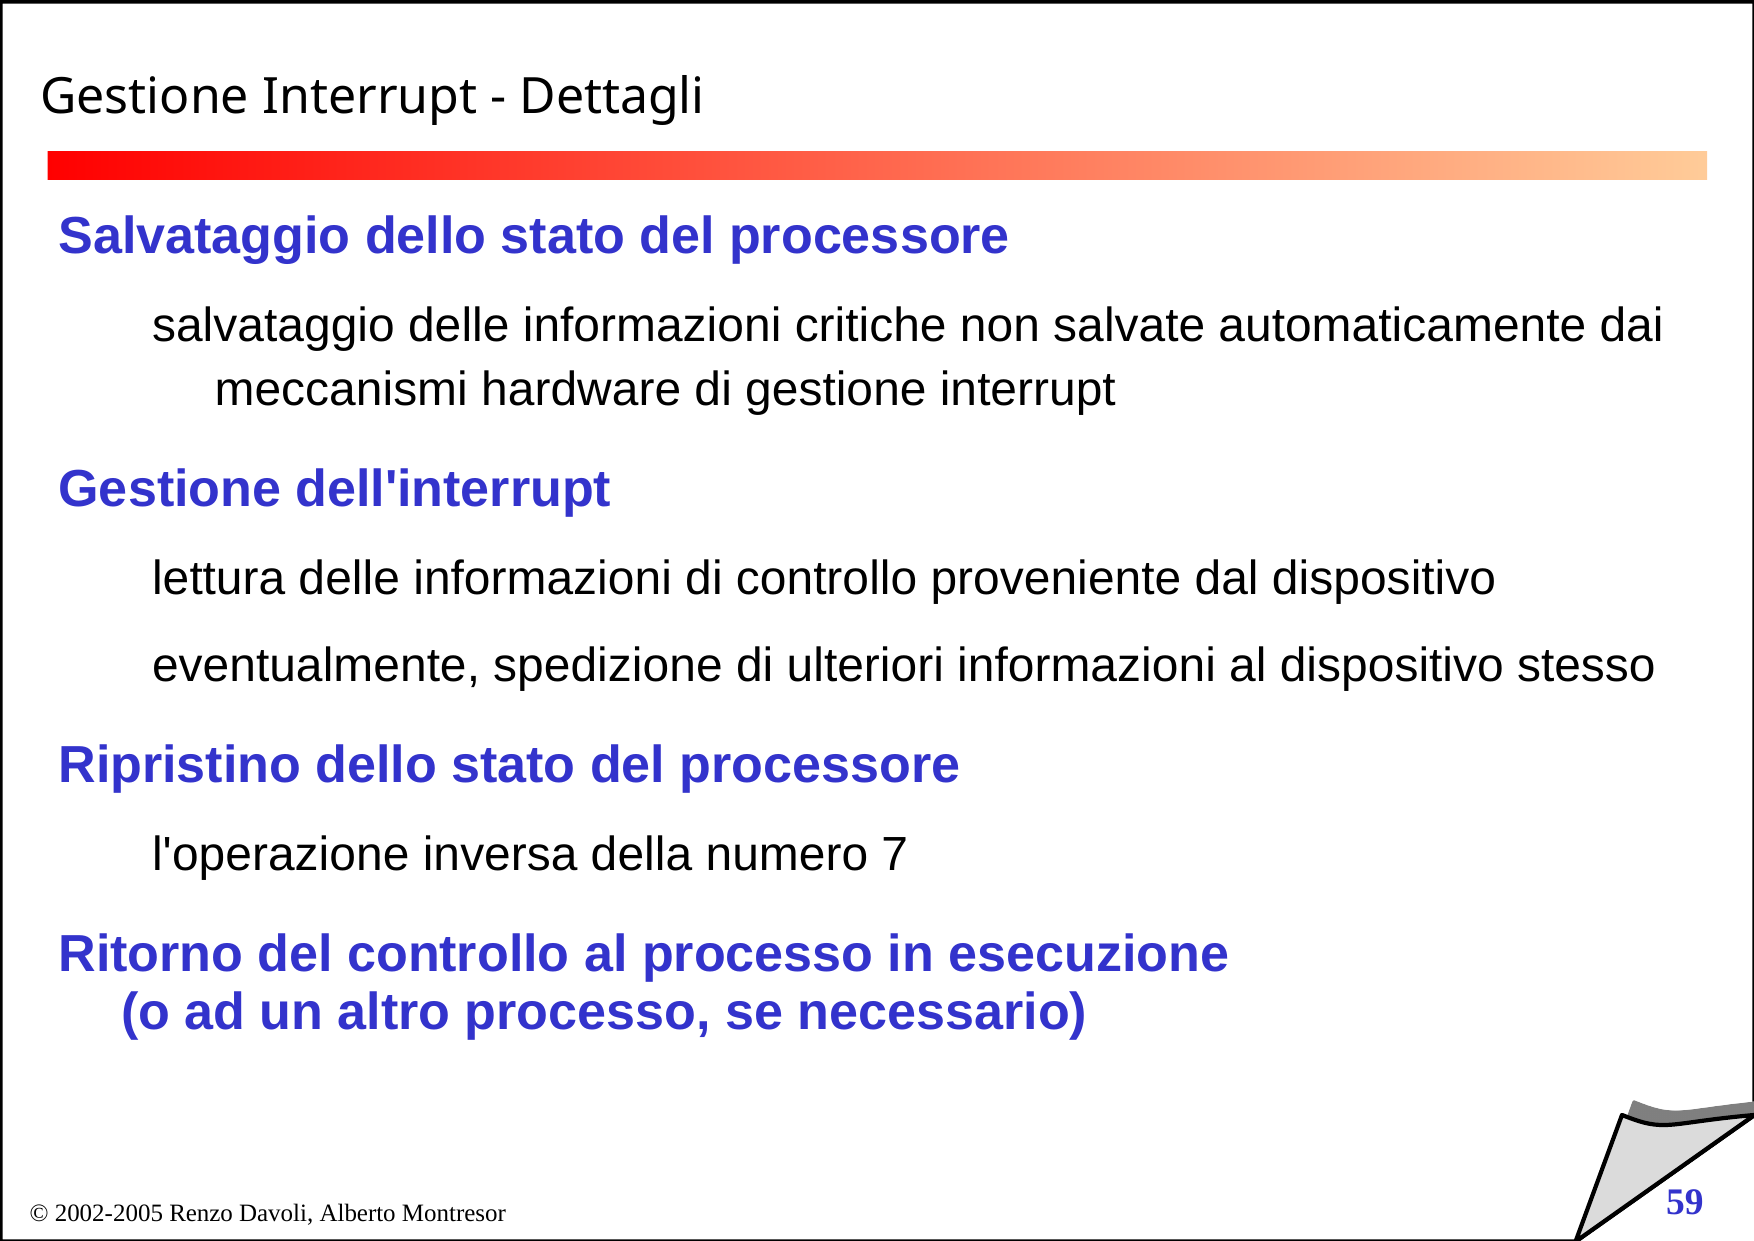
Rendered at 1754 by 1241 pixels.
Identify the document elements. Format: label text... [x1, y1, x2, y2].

title Gestione Interrupt - Dettagli [40, 49, 1714, 144]
list Salvataggio dello stato del processore salvataggio delle informazioni critiche non salvate automaticamente dai meccanismi hardware di gestione interrupt Gestione dell'interrupt lettura delle informazioni di controllo proveniente dal dispositivo eventualmente, spedizione di ulteriori informazioni al dispositivo stesso Ripristino dello stato del processore l'operazione inversa della numero 7 Ritorno del controllo al processo in esecuzione (o ad un altro processo, se necessario) [58, 206, 1696, 1138]
